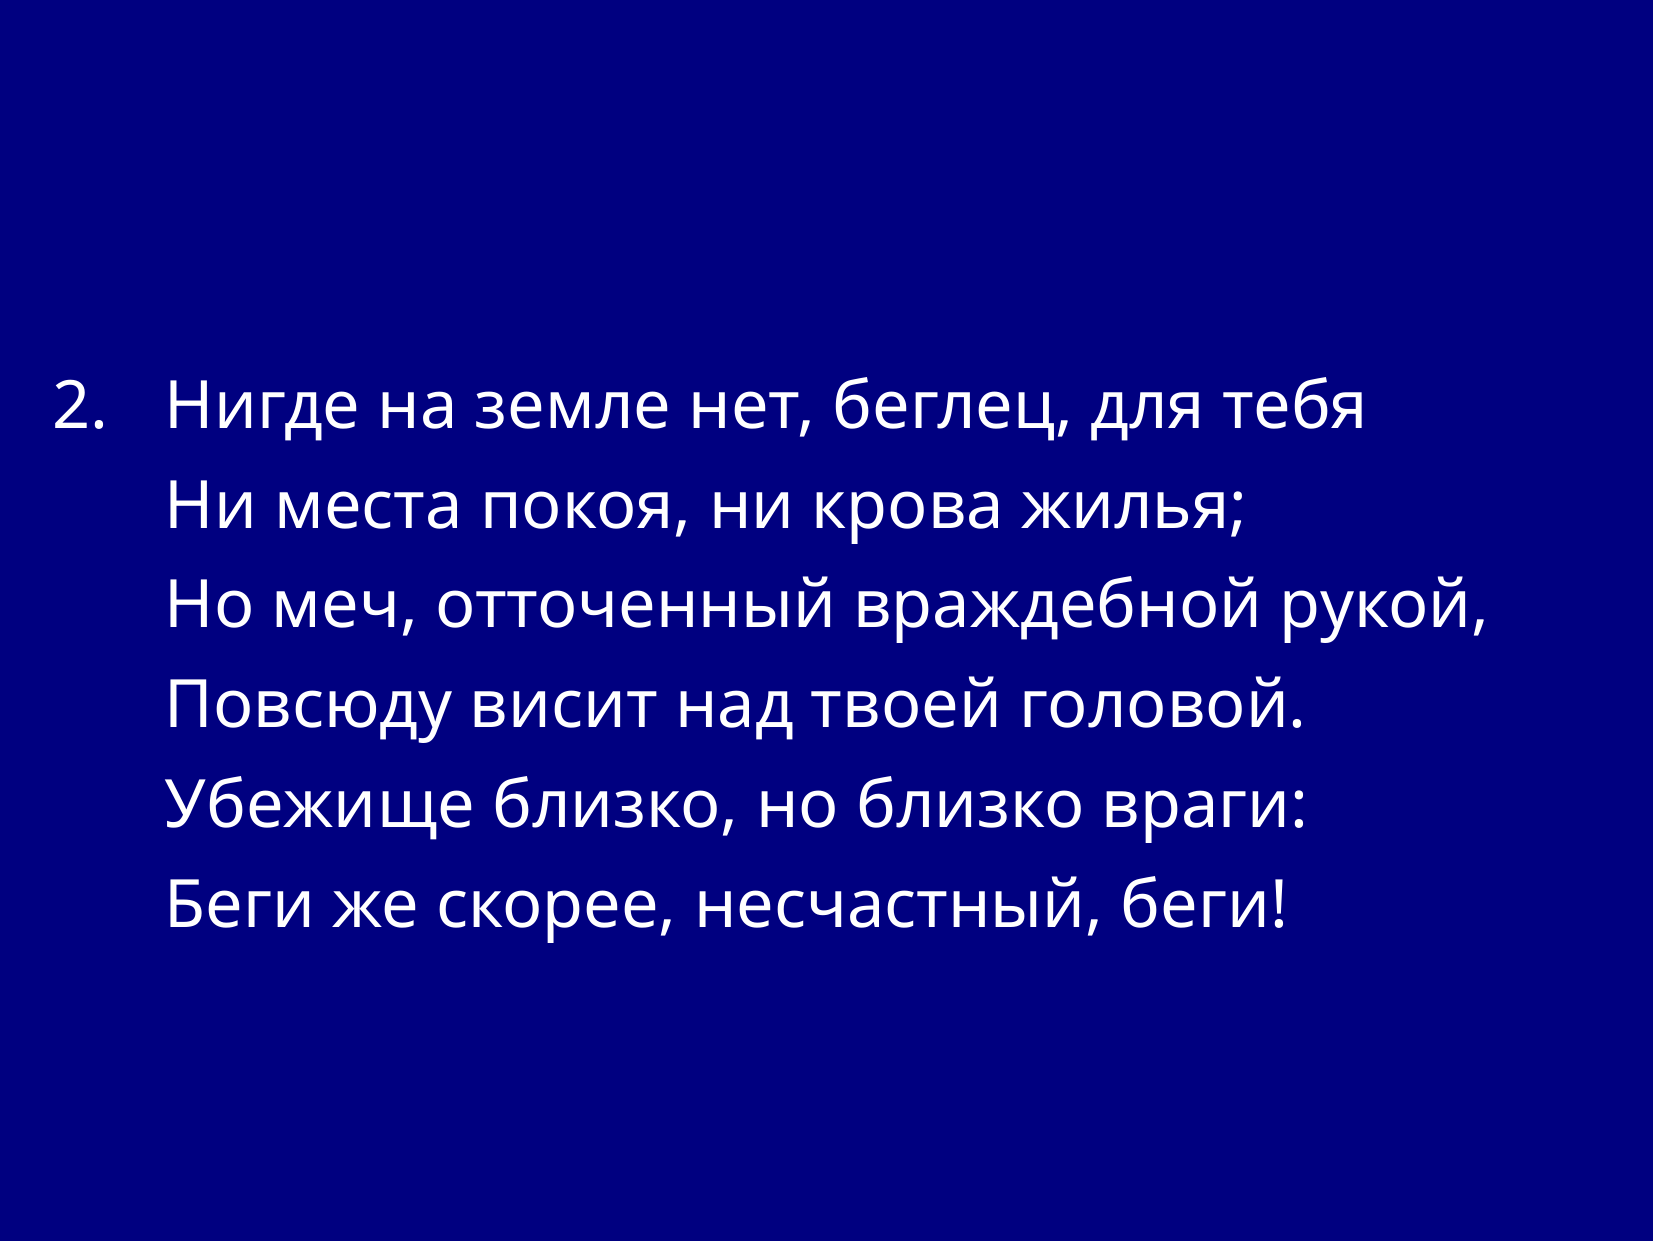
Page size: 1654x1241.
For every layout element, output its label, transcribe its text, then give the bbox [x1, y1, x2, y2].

text_box 2. Нигде на земле нет, беглец, для тебя Ни места покоя, ни крова жилья; Но меч, отточенный враждебной рукой, Повсюду висит над твоей головой. Убежище близко, но близко враги: Беги же скорее, несчастный, беги! [37, 150, 1653, 1163]
